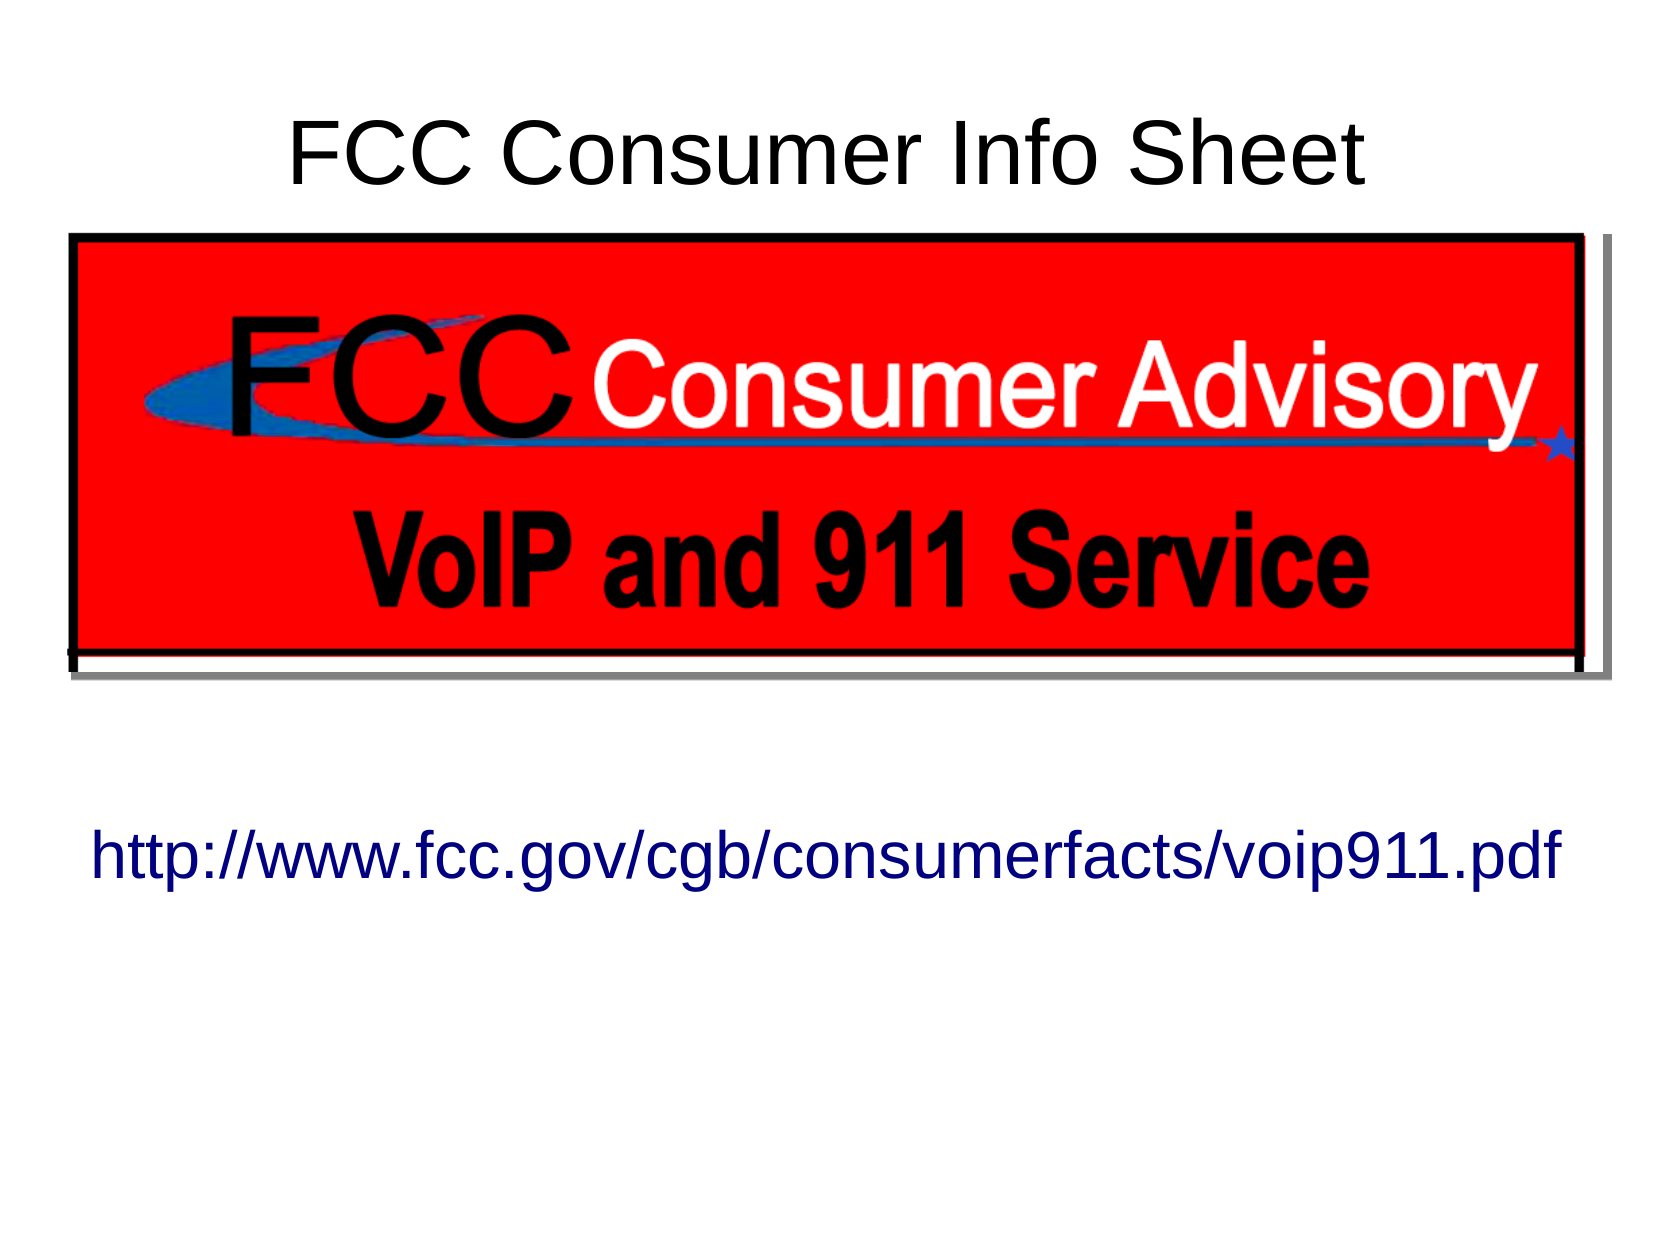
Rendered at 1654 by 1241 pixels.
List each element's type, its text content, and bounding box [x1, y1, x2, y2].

picture [62, 225, 1603, 672]
title http://www.fcc.gov/cgb/consumerfacts/voip911.pdf [82, 759, 1571, 952]
title FCC Consumer Info Sheet [82, 49, 1571, 225]
